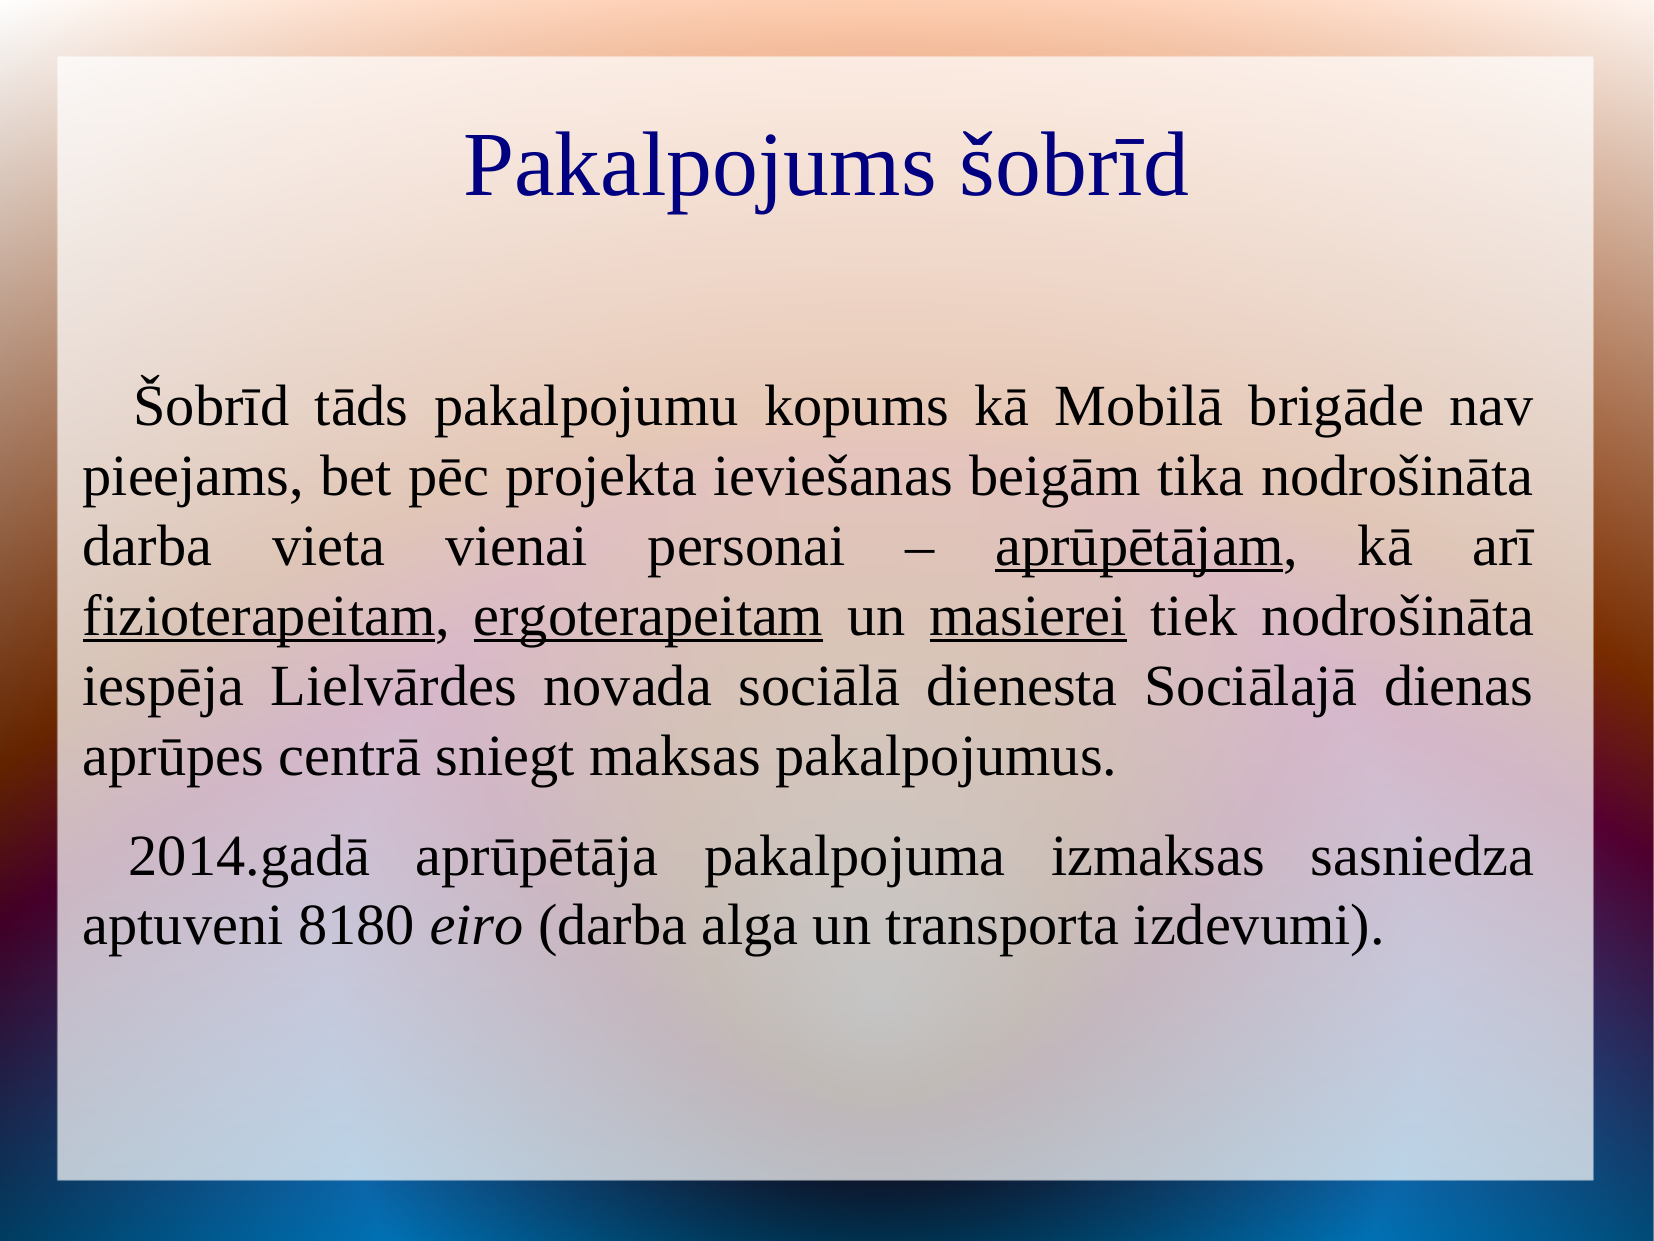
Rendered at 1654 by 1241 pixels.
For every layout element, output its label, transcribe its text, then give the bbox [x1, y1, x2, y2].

subtitle Šobrīd tāds pakalpojumu kopums kā Mobilā brigāde nav pieejams, bet pēc projekta ieviešanas beigām tika nodrošināta darba vieta vienai personai – aprūpētājam, kā arī fizioterapeitam, ergoterapeitam un masierei tiek nodrošināta iespēja Lielvārdes novada sociālā dienesta Sociālajā dienas aprūpes centrā sniegt maksas pakalpojumus. 2014.gadā aprūpētāja pakalpojuma izmaksas sasniedza aptuveni 8180 eiro (darba alga un transporta izdevumi). [82, 291, 1571, 1033]
title Pakalpojums šobrīd [82, 62, 1571, 256]
